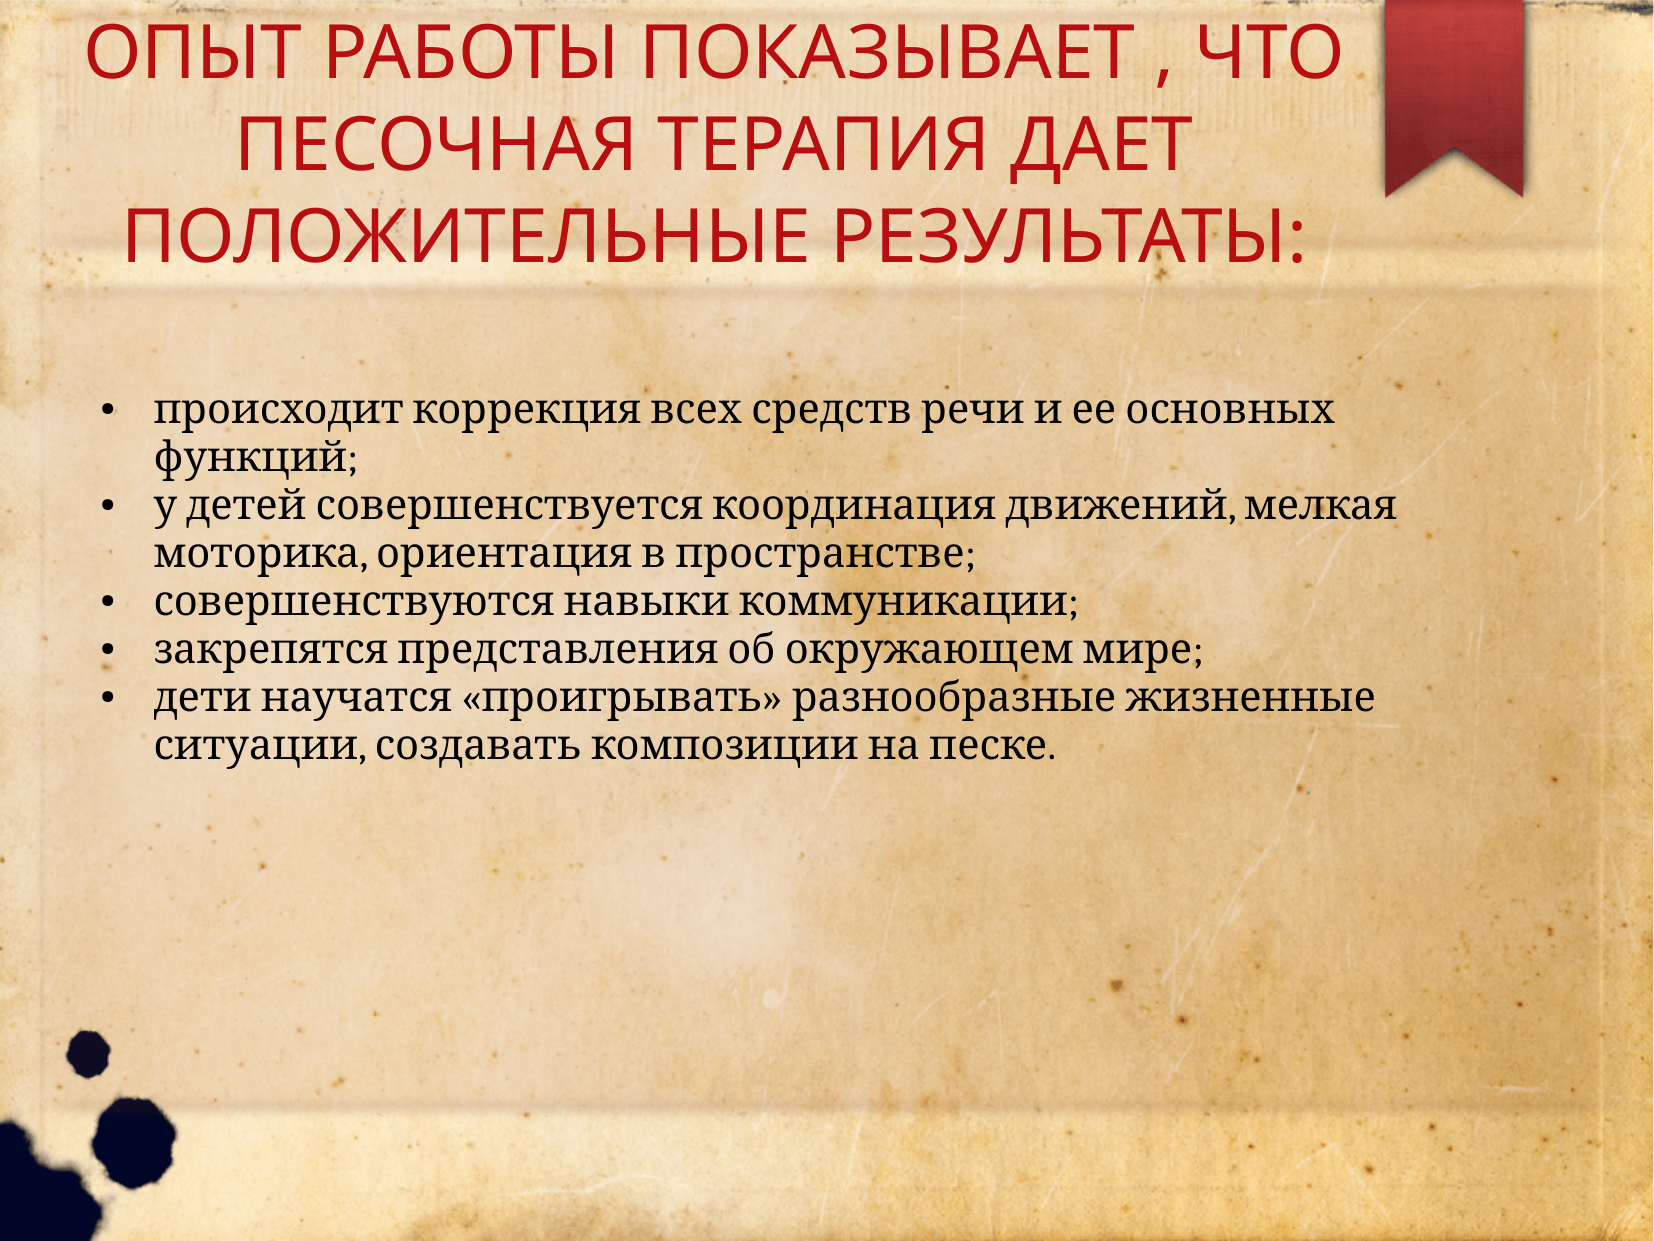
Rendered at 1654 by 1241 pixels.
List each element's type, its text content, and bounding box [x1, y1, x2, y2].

picture [0, 0, 1654, 1241]
title ОПЫТ РАБОТЫ ПОКАЗЫВАЕТ , ЧТО ПЕСОЧНАЯ ТЕРАПИЯ ДАЕТ ПОЛОЖИТЕЛЬНЫЕ РЕЗУЛЬТАТЫ: [82, 19, 1347, 267]
list происходит коррекция всех средств речи и ее основных функций; у детей совершенствуется координация движений, мелкая моторика, ориентация в пространстве; совершенствуются навыки коммуникации; закрепятся представления об окружающем мире; дети научатся «проигрывать» разнообразные жизненные ситуации, создавать композиции на песке. [82, 290, 1538, 1010]
